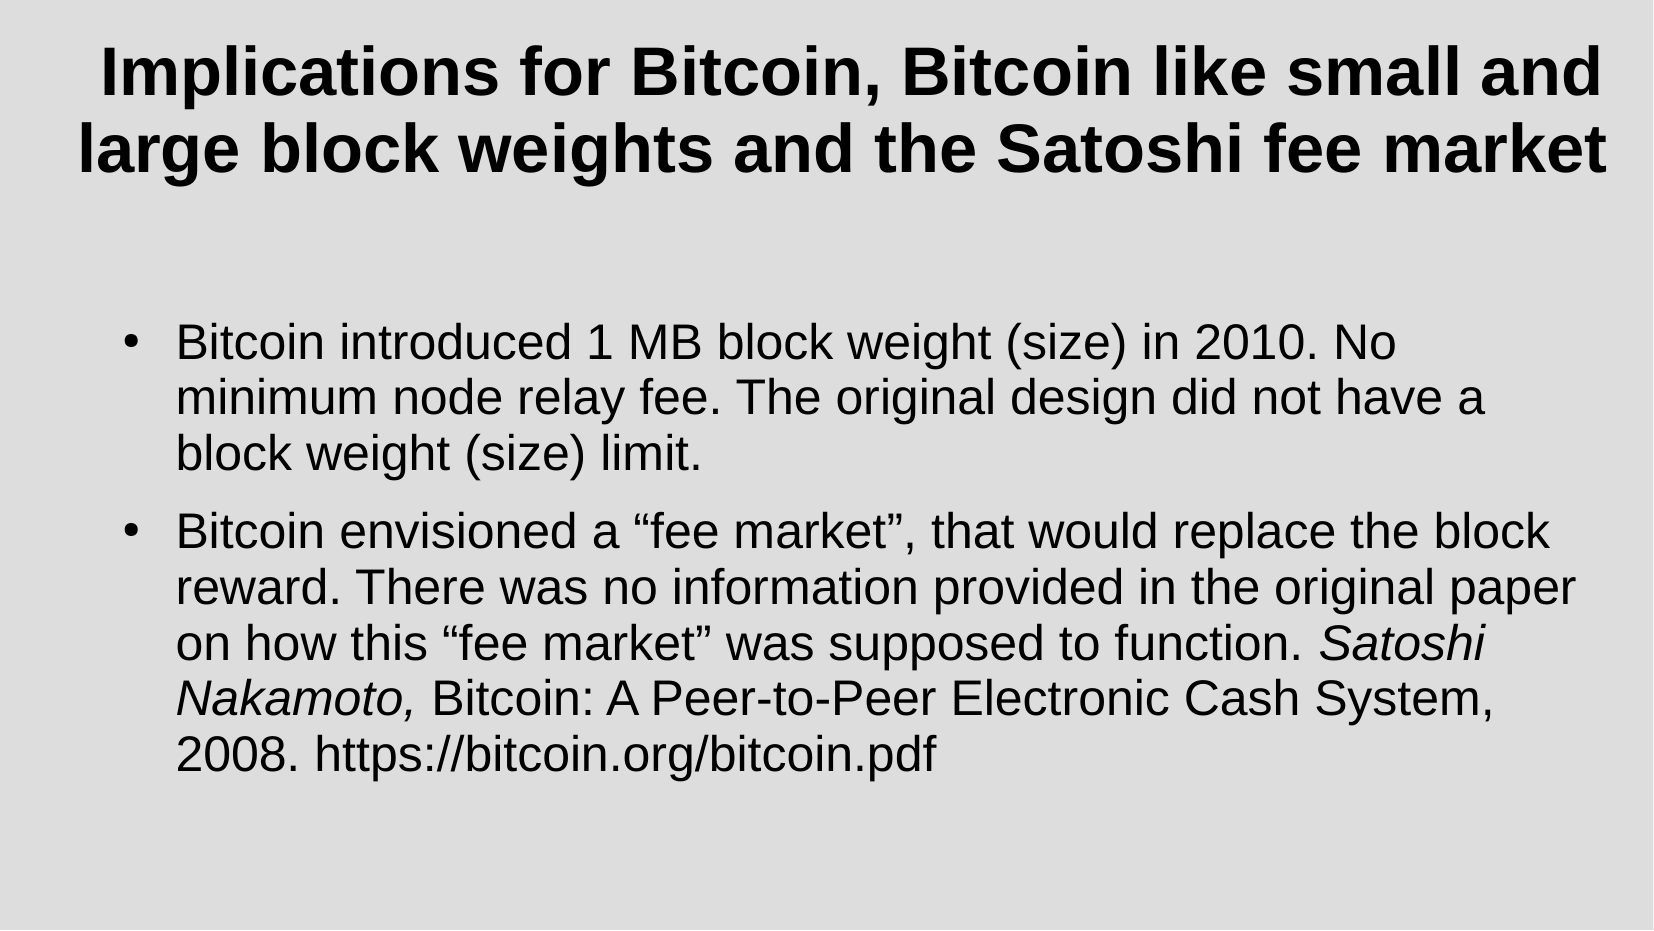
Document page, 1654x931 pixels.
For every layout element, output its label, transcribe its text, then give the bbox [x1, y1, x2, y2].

list Bitcoin introduced 1 MB block weight (size) in 2010. No minimum node relay fee. The original design did not have a block weight (size) limit. Bitcoin envisioned a “fee market”, that would replace the block reward. There was no information provided in the original paper on how this “fee market” was supposed to function. Satoshi Nakamoto, Bitcoin: A Peer-to-Peer Electronic Cash System, 2008. https://bitcoin.org/bitcoin.pdf [104, 236, 1593, 910]
title Implications for Bitcoin, Bitcoin like small and large block weights and the Satoshi fee market [19, 15, 1650, 205]
